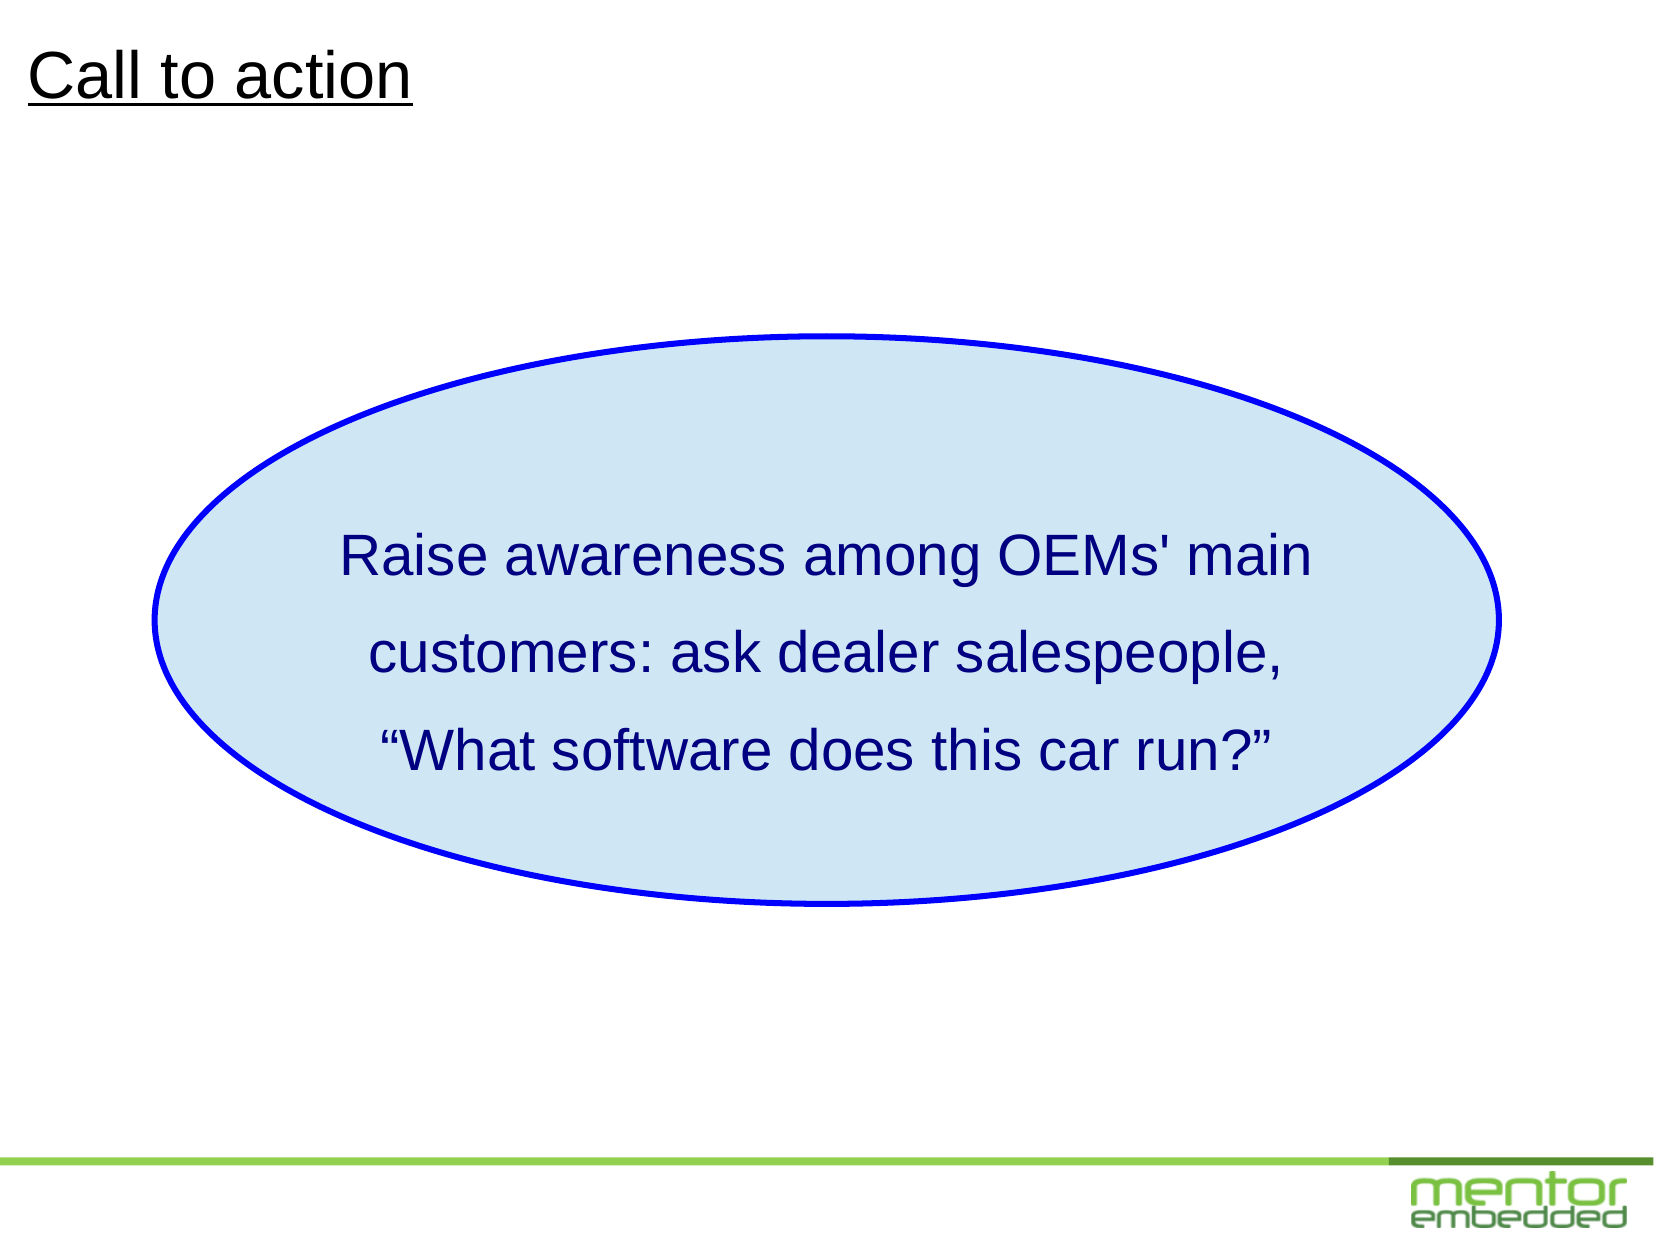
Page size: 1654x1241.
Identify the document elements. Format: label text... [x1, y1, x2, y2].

text_box [154, 336, 1499, 904]
picture [1411, 1171, 1627, 1228]
title Call to action [27, 13, 1640, 138]
text_box Raise awareness among OEMs' main customers: ask dealer salespeople, “What software does this car run?” [290, 482, 1363, 758]
